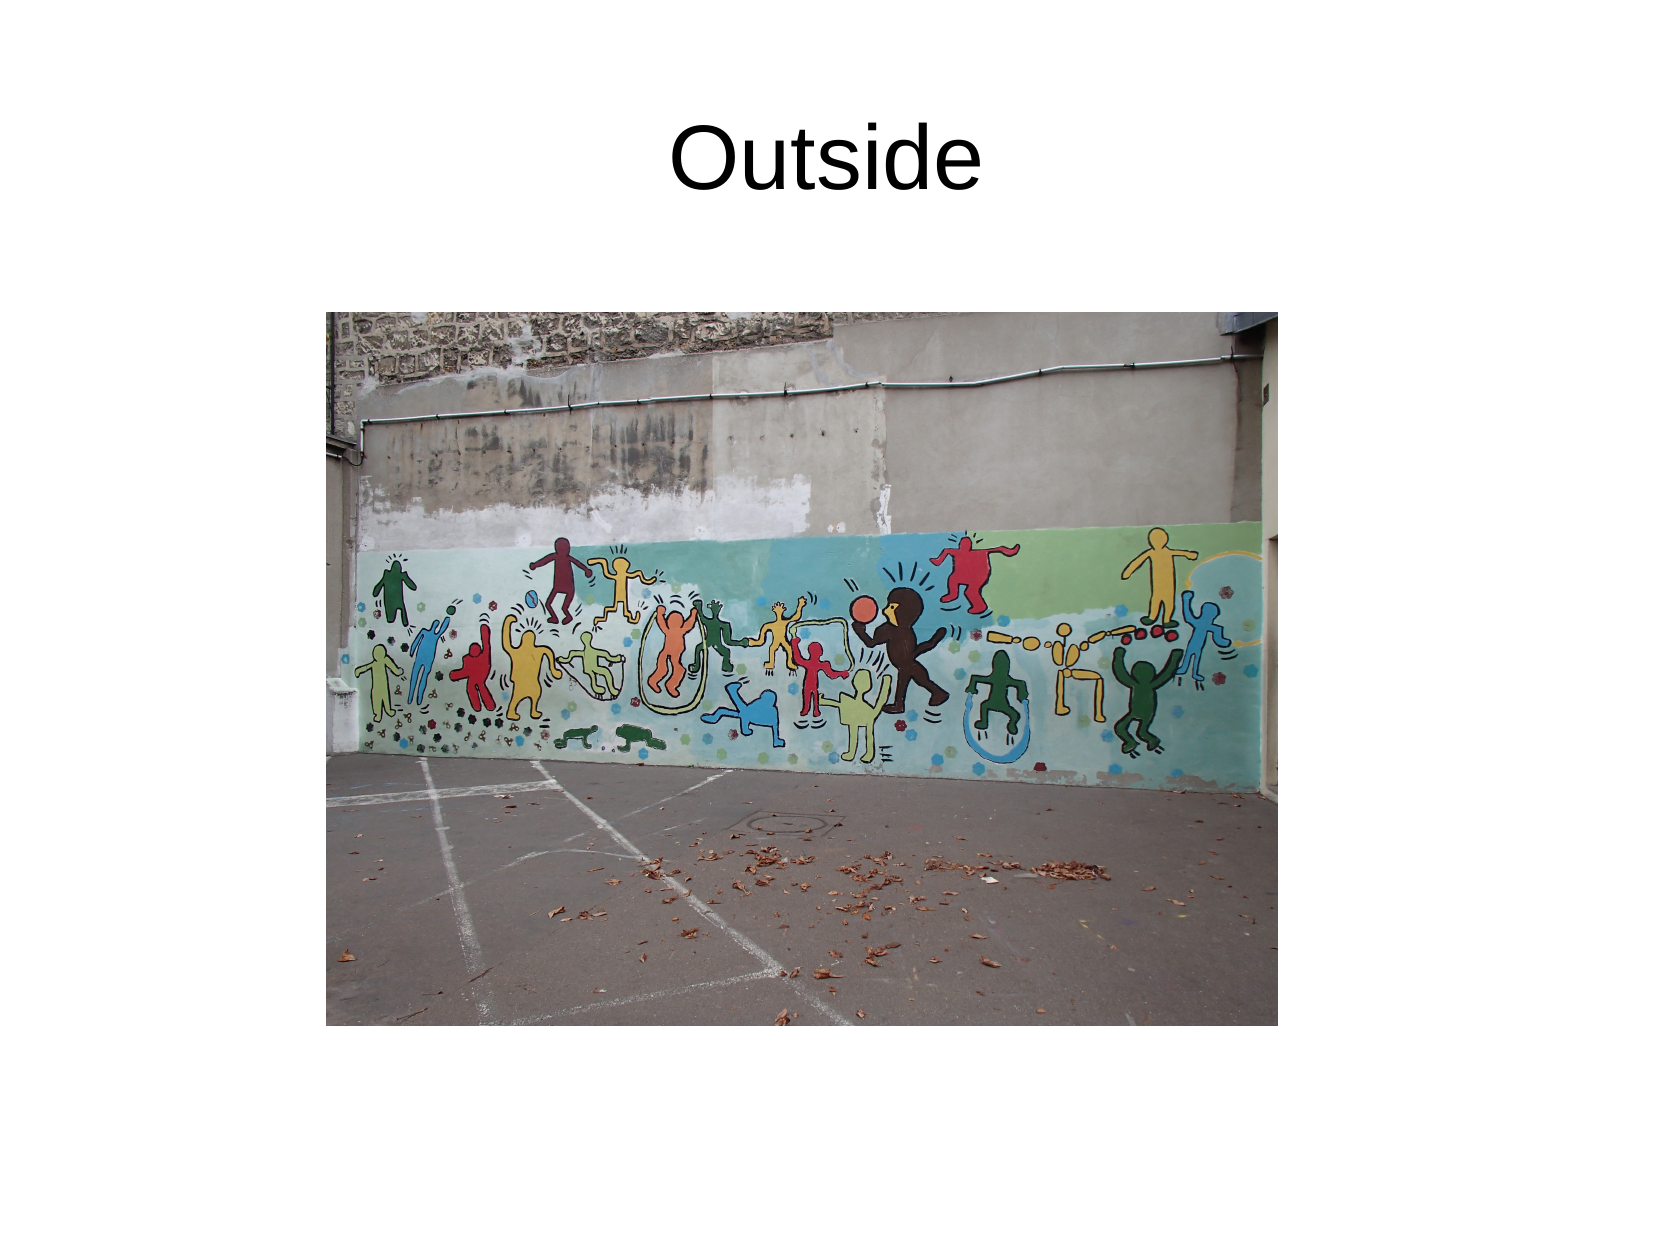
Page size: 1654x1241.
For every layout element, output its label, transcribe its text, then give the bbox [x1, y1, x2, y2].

picture [326, 312, 1278, 1026]
title Outside [82, 56, 1571, 250]
